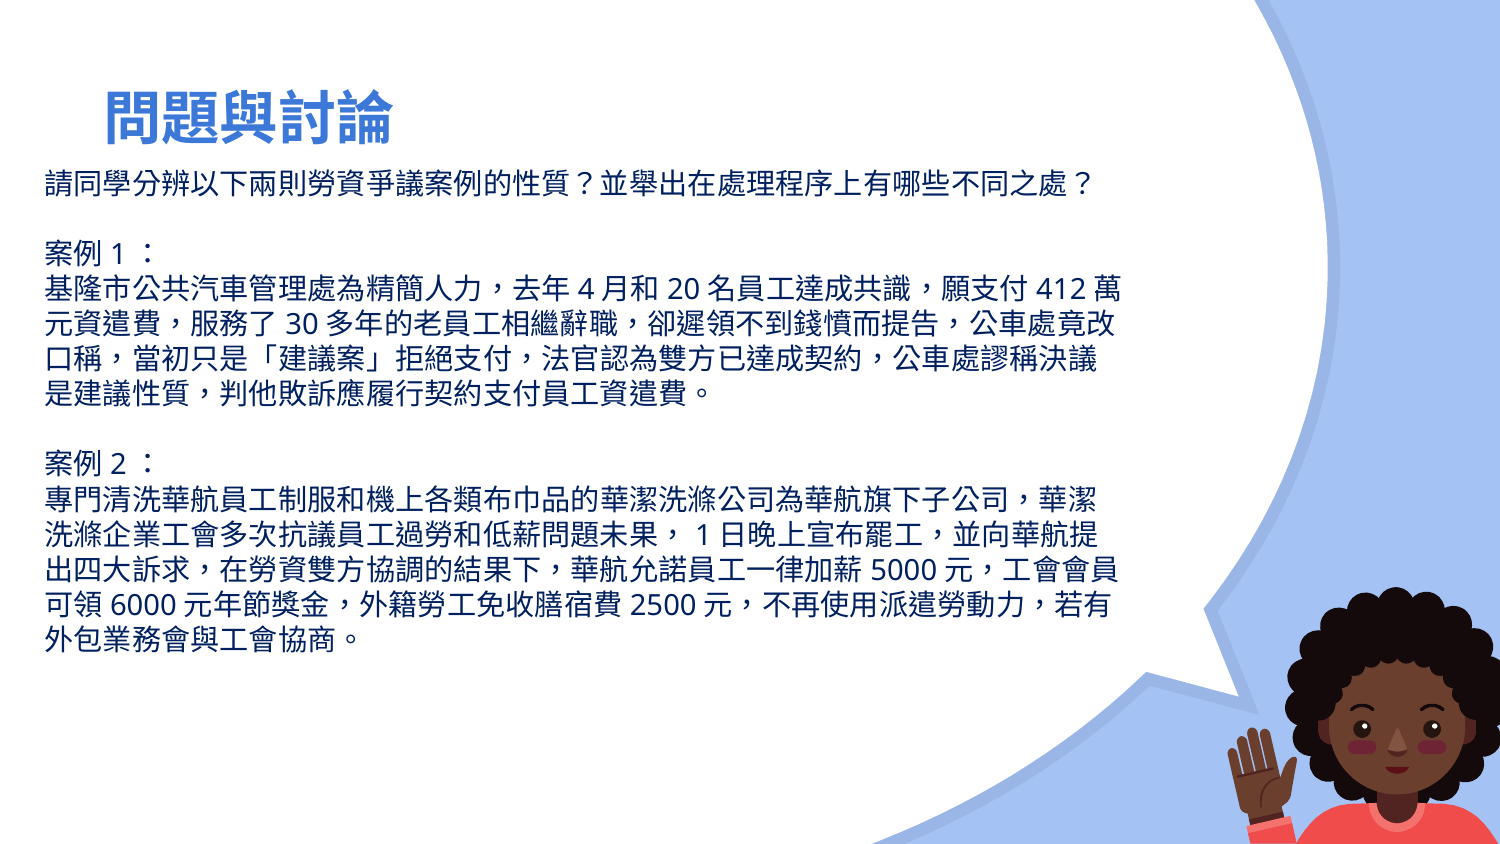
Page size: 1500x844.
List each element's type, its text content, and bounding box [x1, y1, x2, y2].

text_box [1227, 587, 1500, 844]
title 問題與討論 [88, 43, 1068, 150]
list 請同學分辨以下兩則勞資爭議案例的性質？並舉出在處理程序上有哪些不同之處？ 案例1： 基隆市公共汽車管理處為精簡人力，去年4月和20名員工達成共識，願支付412萬元資遣費，服務了30多年的老員工相繼辭職，卻遲領不到錢憤而提告，公車處竟改口稱，當初只是「建議案」拒絕支付，法官認為雙方已達成契約，公車處謬稱決議是建議性質，判他敗訴應履行契約支付員工資遣費。 案例2： 專門清洗華航員工制服和機上各類布巾品的華潔洗滌公司為華航旗下子公司，華潔洗滌企業工會多次抗議員工過勞和低薪問題未果，1日晚上宣布罷工，並向華航提出四大訴求，在勞資雙方協調的結果下，華航允諾員工一律加薪5000元，工會會員可領6000元年節獎金，外籍勞工免收膳宿費2500元，不再使用派遣勞動力，若有外包業務會與工會協商。 [29, 150, 1140, 706]
